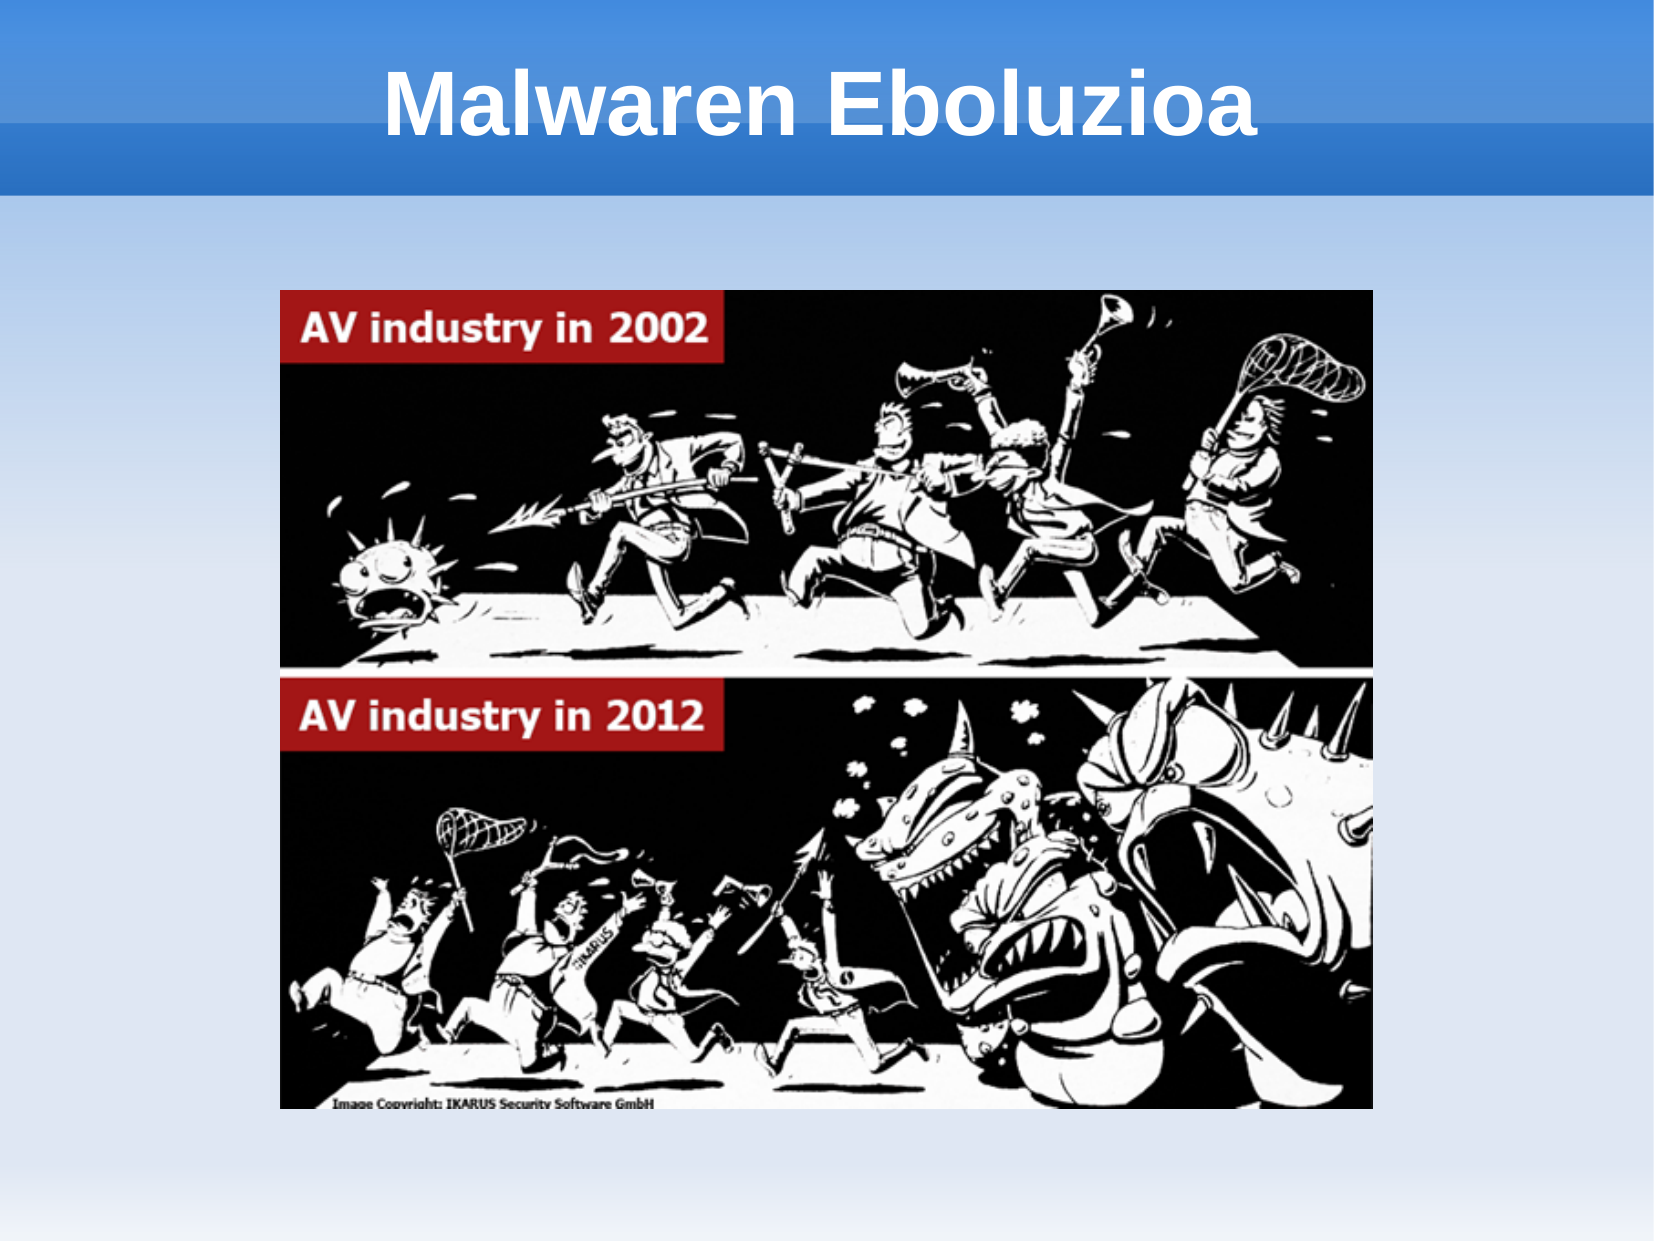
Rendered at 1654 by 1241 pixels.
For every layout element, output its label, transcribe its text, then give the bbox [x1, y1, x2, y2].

title Malwaren Eboluzioa [76, 0, 1565, 208]
picture [0, 0, 1654, 1241]
